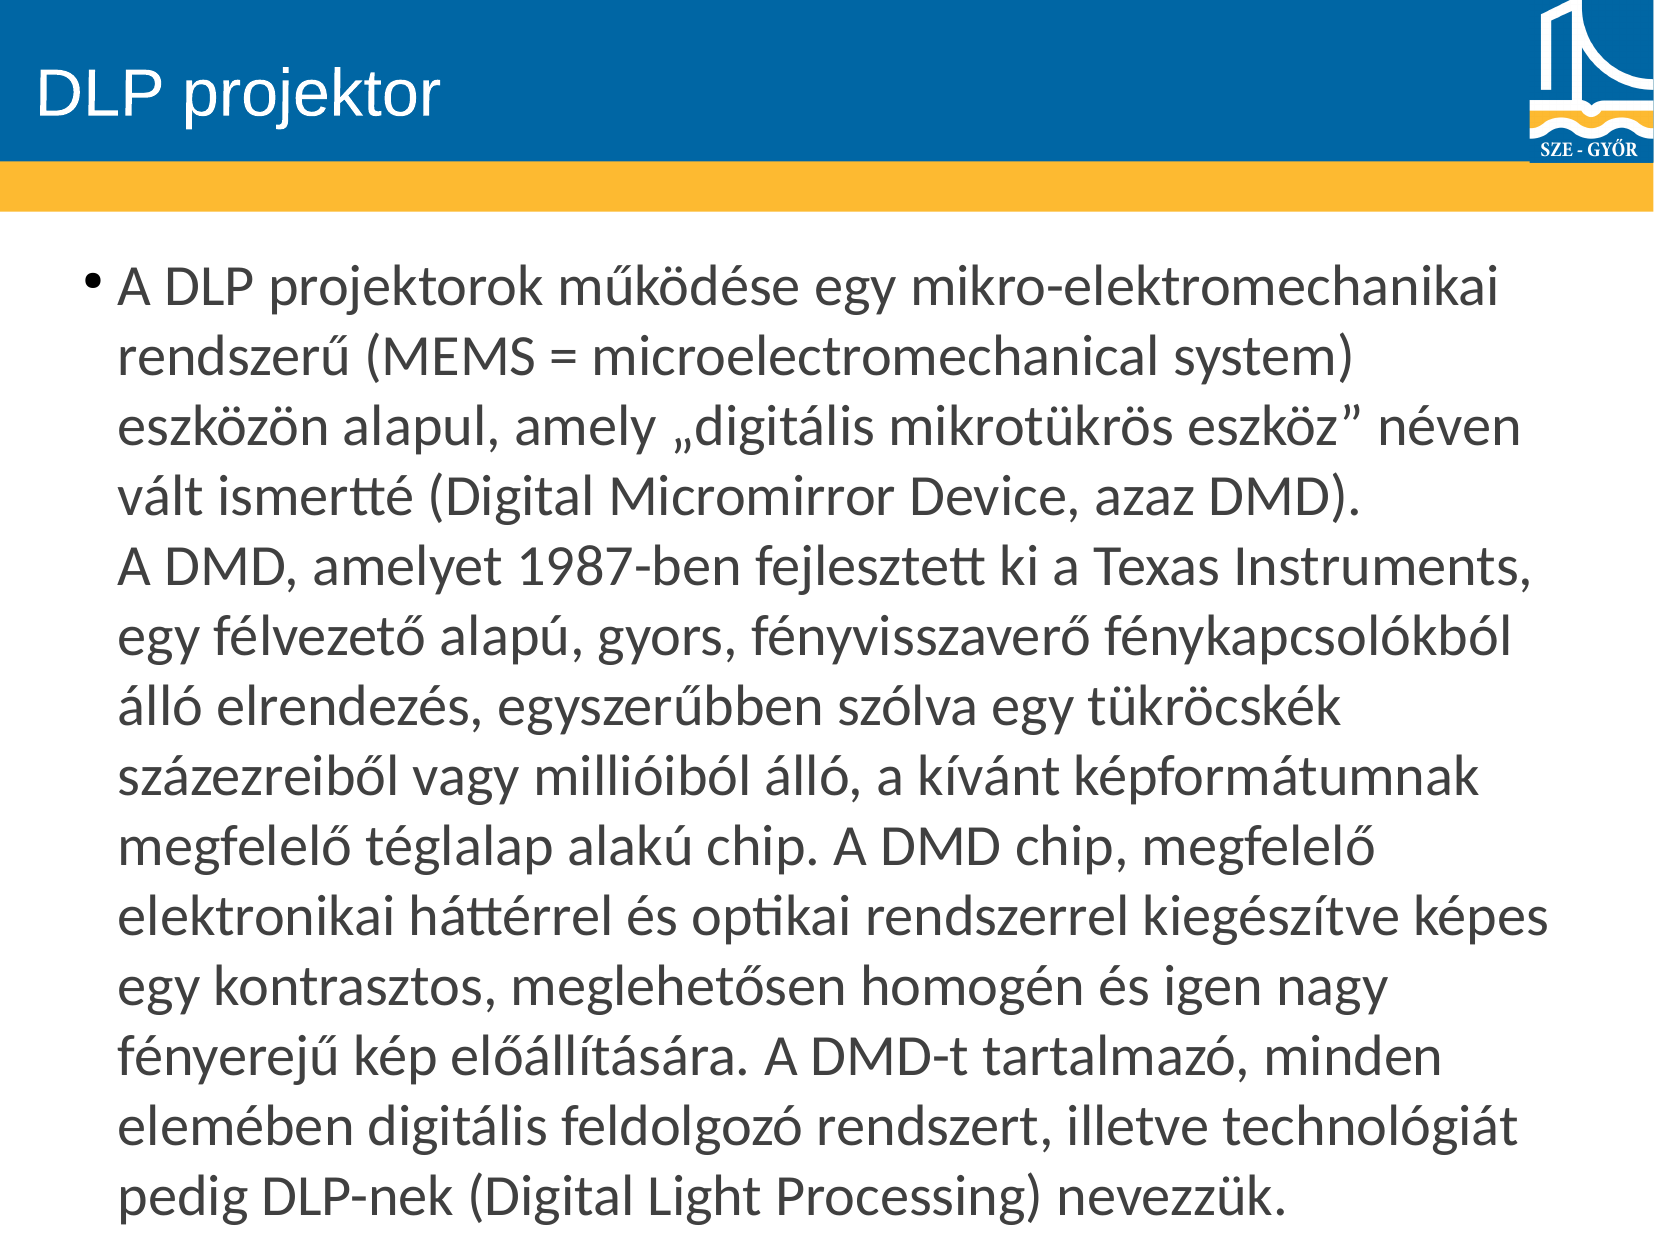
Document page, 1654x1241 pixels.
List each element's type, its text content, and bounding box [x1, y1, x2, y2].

text_box DLP projektor [34, 48, 1524, 144]
text_box A DLP projektorok működése egy mikro-elektromechanikai rendszerű (MEMS = microelectromechanical system) eszközön alapul, amely „digitális mikrotükrös eszköz” néven vált ismertté (Digital Micromirror Device, azaz DMD). A DMD, amelyet 1987-ben fejlesztett ki a Texas Instruments, egy félvezető alapú, gyors, fényvisszaverő fénykapcsolókból álló elrendezés, egyszerűbben szólva egy tükröcskék százezreiből vagy millióiból álló, a kívánt képformátumnak megfelelő téglalap alakú chip. A DMD chip, megfelelő elektronikai háttérrel és optikai rendszerrel kiegészítve képes egy kontrasztos, meglehetősen homogén és igen nagy fényerejű kép előállítására. A DMD-t tartalmazó, minden elemében digitális feldolgozó rendszert, illetve technológiát pedig DLP-nek (Digital Light Processing) nevezzük. [82, 247, 1571, 1198]
picture [1529, 0, 1654, 163]
